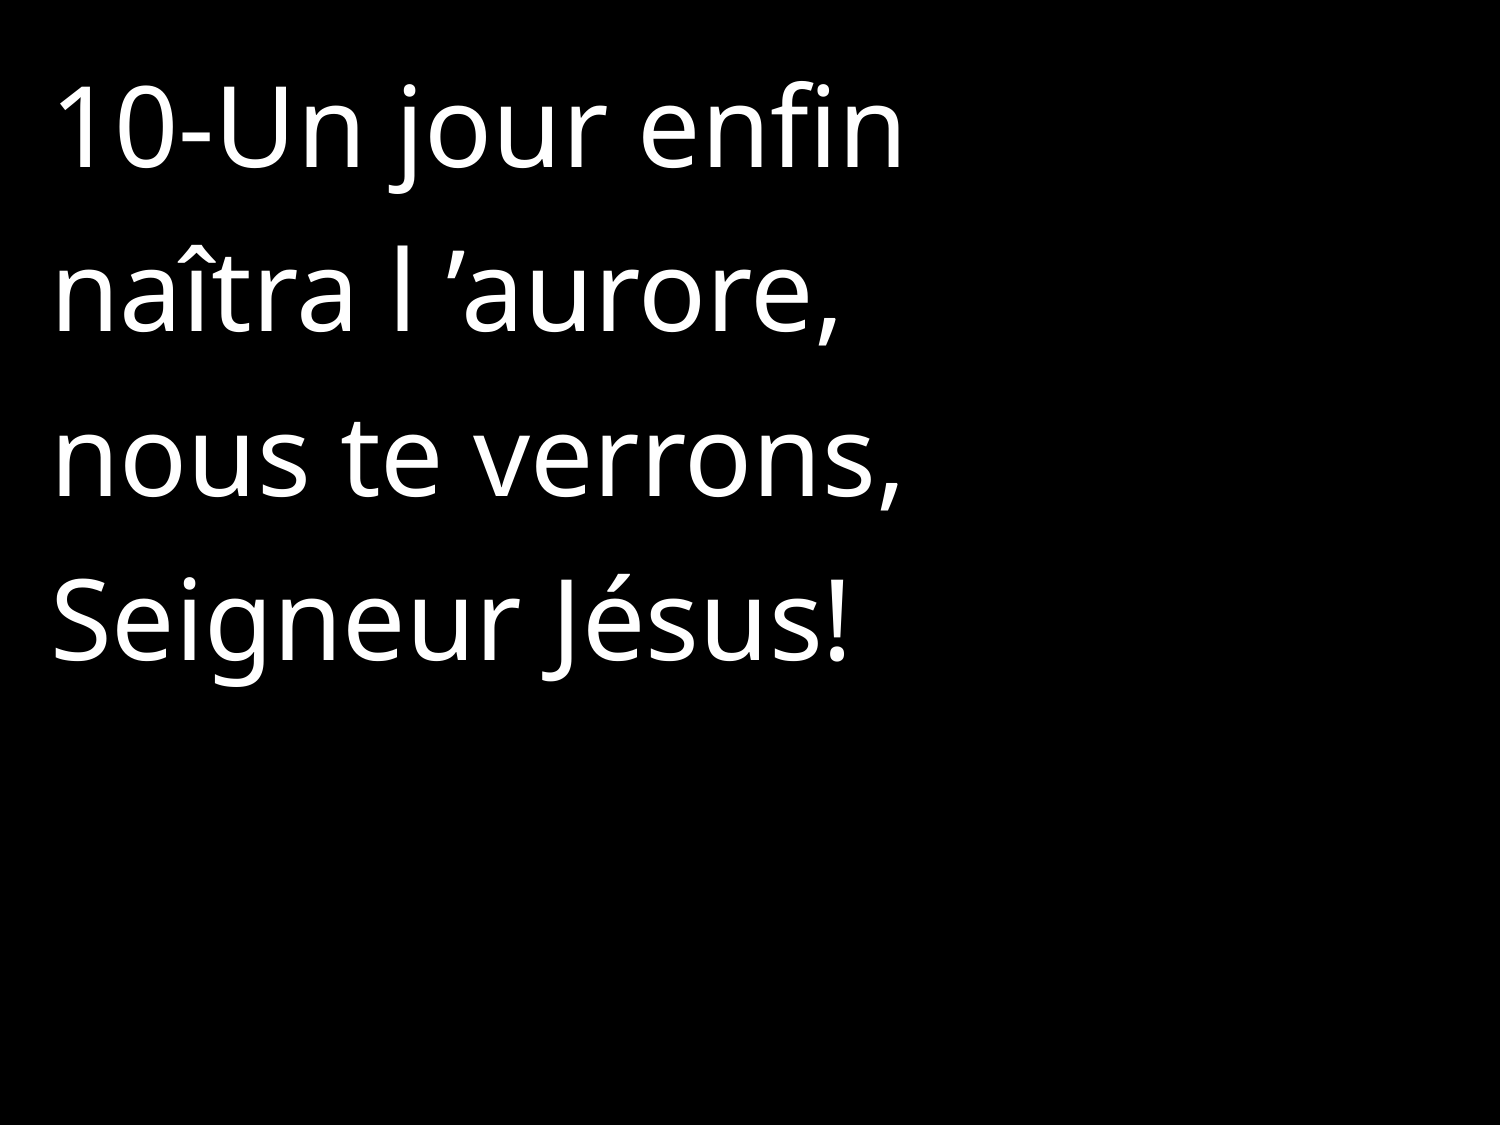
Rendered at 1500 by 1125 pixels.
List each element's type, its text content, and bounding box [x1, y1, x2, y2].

list 10-Un jour enfin naîtra l ’aurore, nous te verrons, Seigneur Jésus! [35, 47, 1500, 1010]
